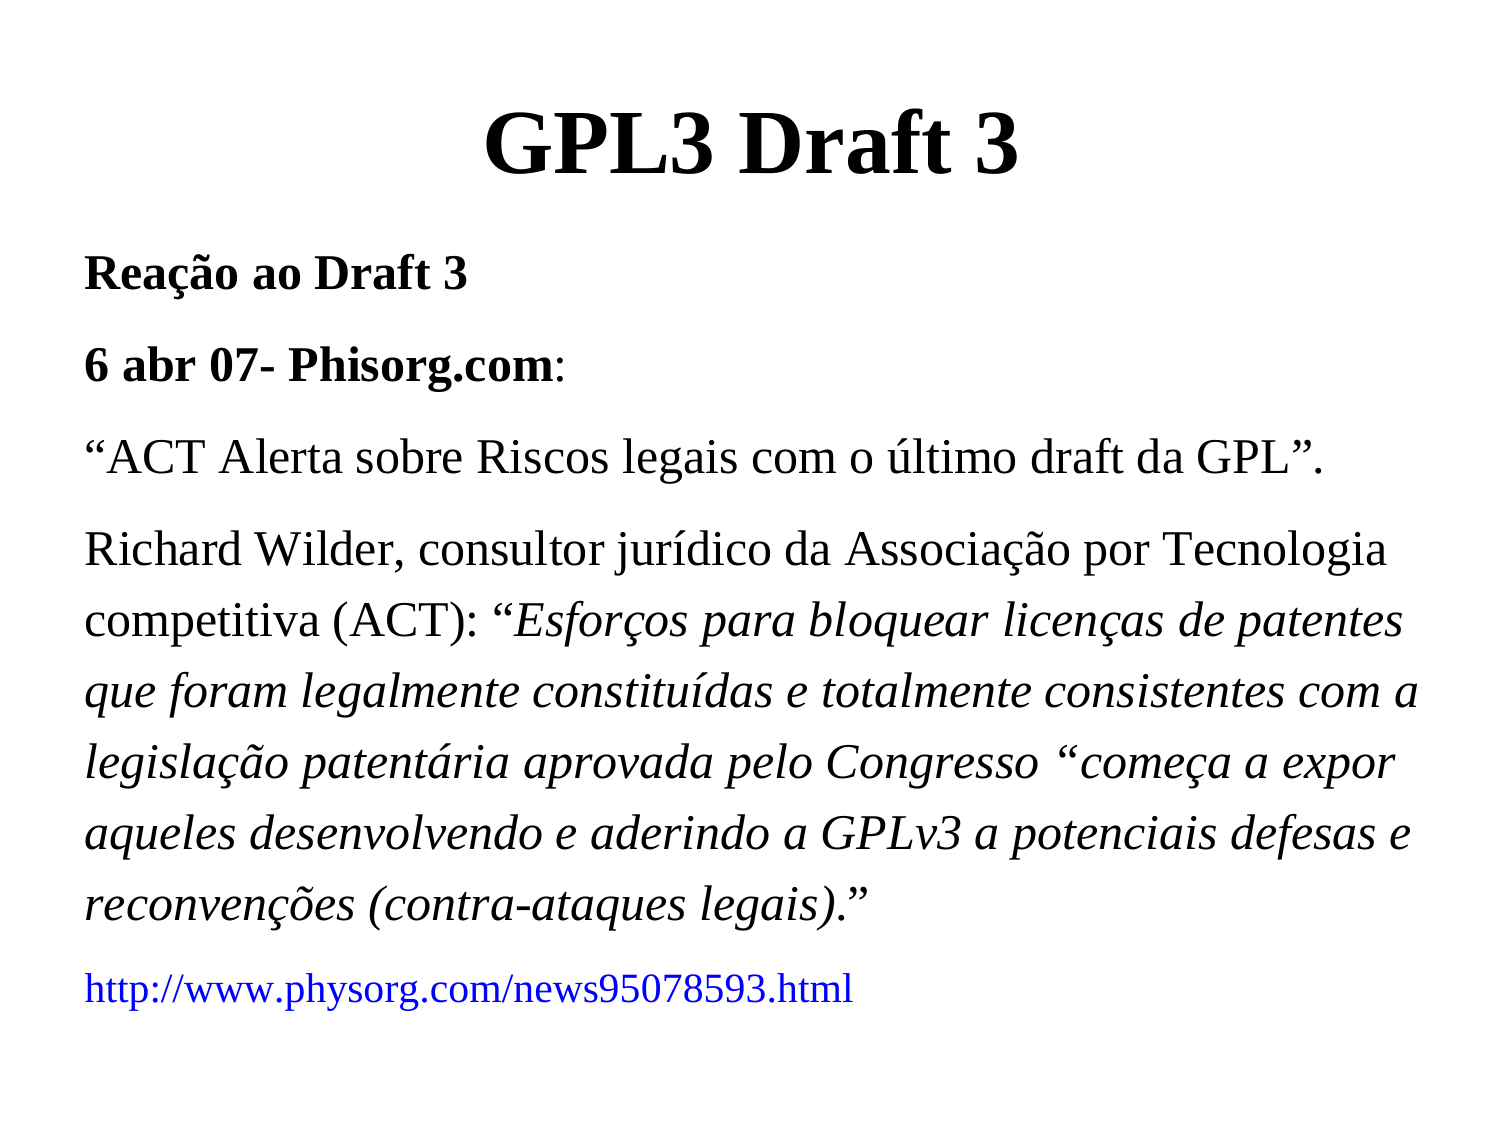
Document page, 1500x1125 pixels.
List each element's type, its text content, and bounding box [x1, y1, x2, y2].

text_box Reação ao Draft 3 6 abr 07- Phisorg.com: “ACT Alerta sobre Riscos legais com o último draft da GPL”. Richard Wilder, consultor jurídico da Associação por Tecnologia competitiva (ACT): “Esforços para bloquear licenças de patentes que foram legalmente constituídas e totalmente consistentes com a legislação patentária aprovada pelo Congresso “começa a expor aqueles desenvolvendo e aderindo a GPLv3 a potenciais defesas e reconvenções (contra-ataques legais).” http://www.physorg.com/news95078593.html [84, 229, 1421, 1014]
title GPL3 Draft 3 [87, 62, 1416, 223]
